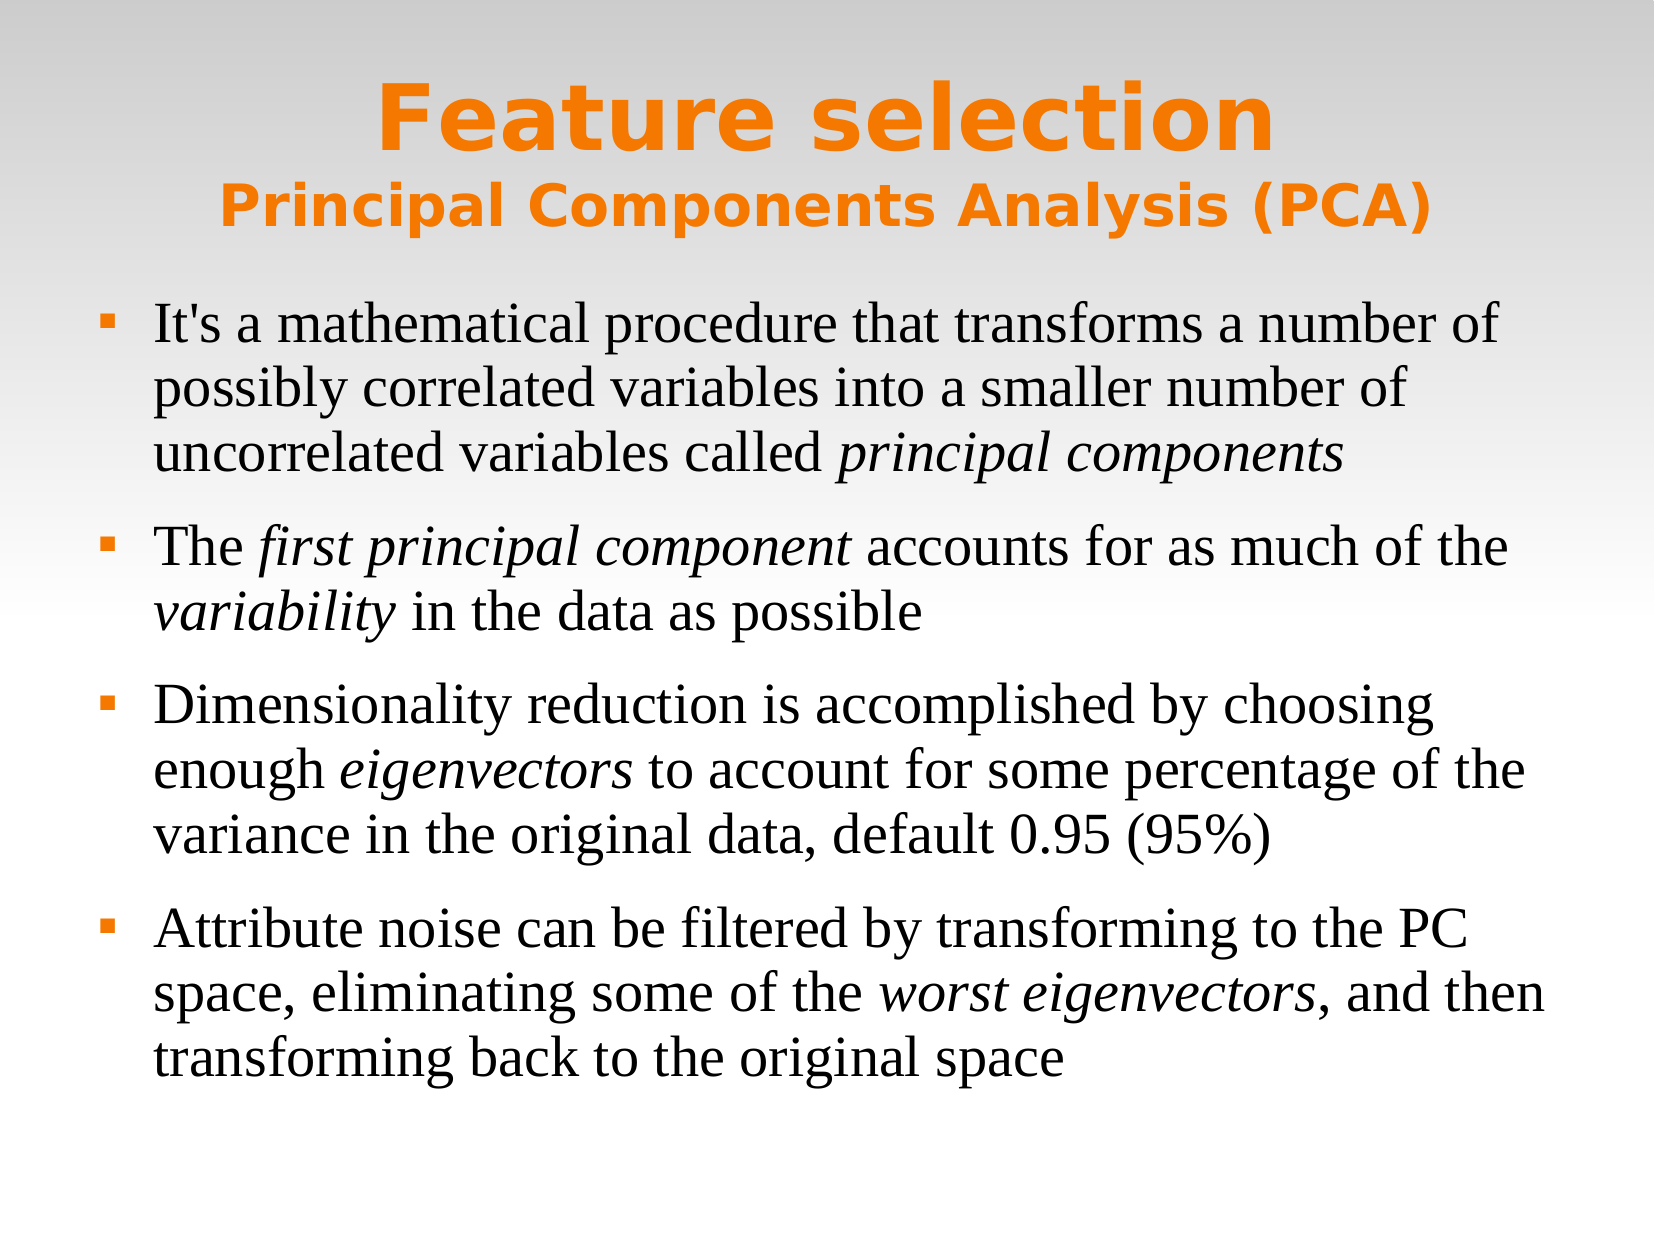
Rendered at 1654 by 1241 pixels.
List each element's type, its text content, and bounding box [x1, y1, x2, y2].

list It's a mathematical procedure that transforms a number of possibly correlated variables into a smaller number of uncorrelated variables called principal components The first principal component accounts for as much of the variability in the data as possible Dimensionality reduction is accomplished by choosing enough eigenvectors to account for some percentage of the variance in the original data, default 0.95 (95%) Attribute noise can be filtered by transforming to the PC space, eliminating some of the worst eigenvectors, and then transforming back to the original space [82, 290, 1571, 1155]
title Feature selection Principal Components Analysis (PCA) [82, 56, 1571, 250]
